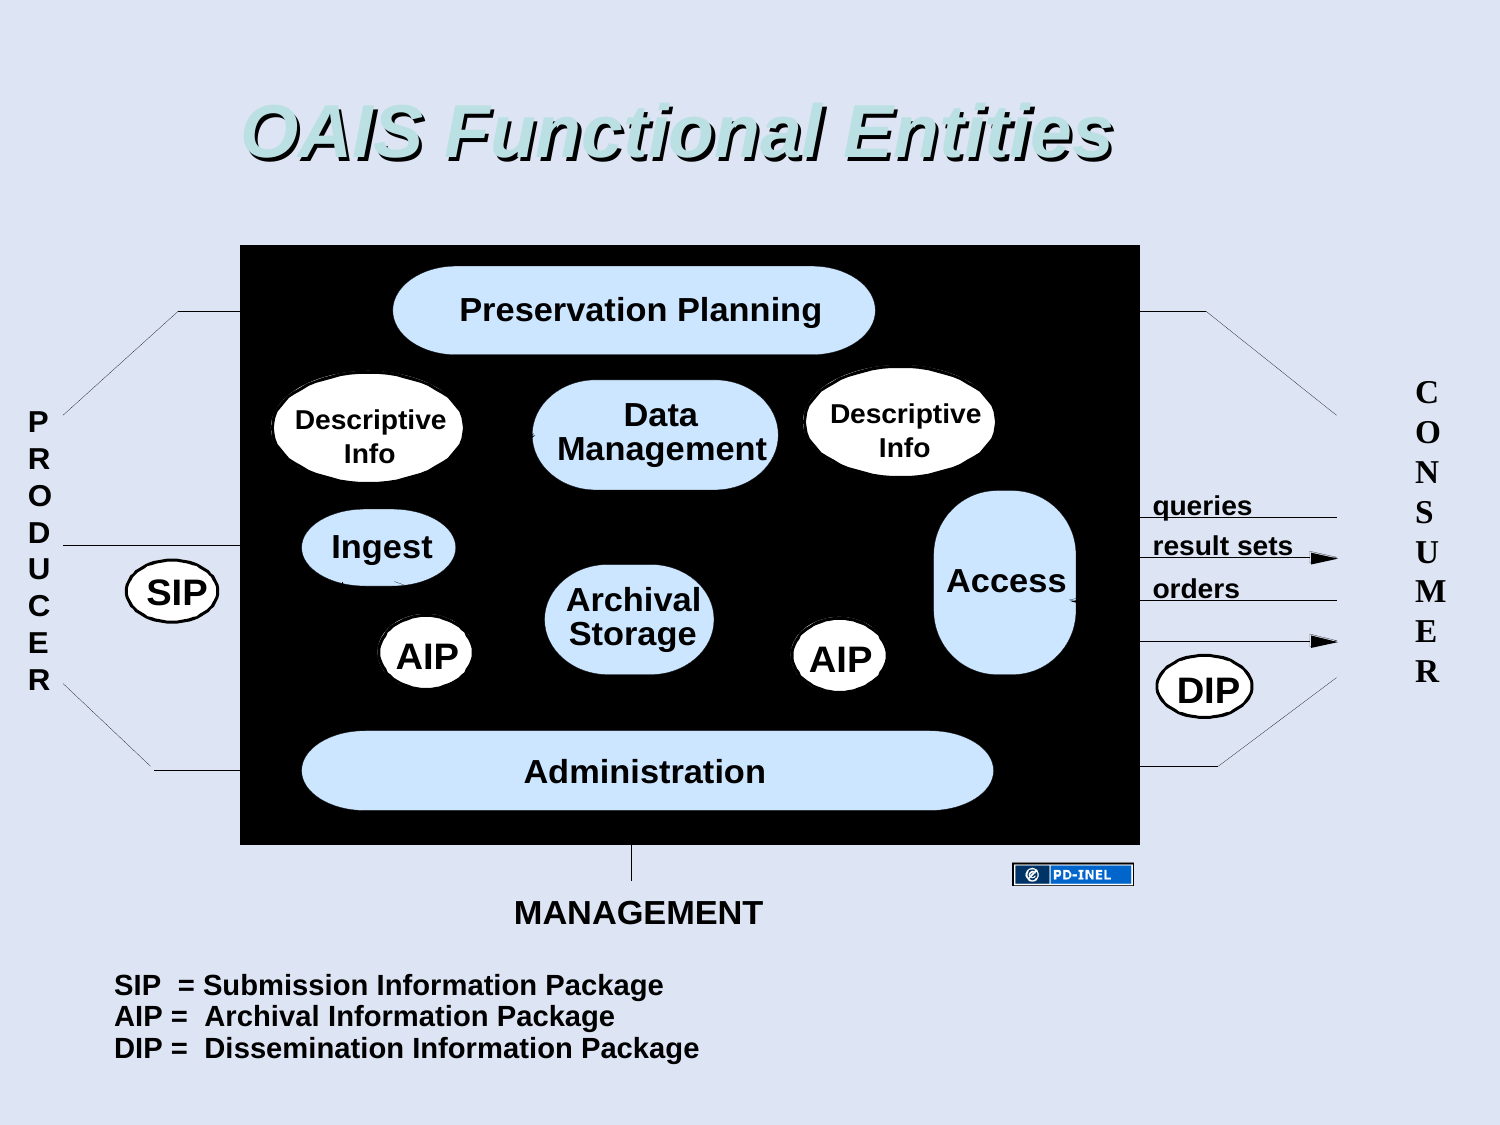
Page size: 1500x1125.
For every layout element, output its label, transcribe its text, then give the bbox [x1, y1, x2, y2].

text_box OAIS Functional Entities [225, 74, 1130, 181]
text_box SIP = Submission Information Package AIP = Archival Information Package DIP = Dissemination Information Package [99, 962, 716, 1073]
picture [1012, 862, 1134, 886]
chart [24, 125, 1401, 982]
text_box C O N S U M E R [1400, 362, 1462, 698]
